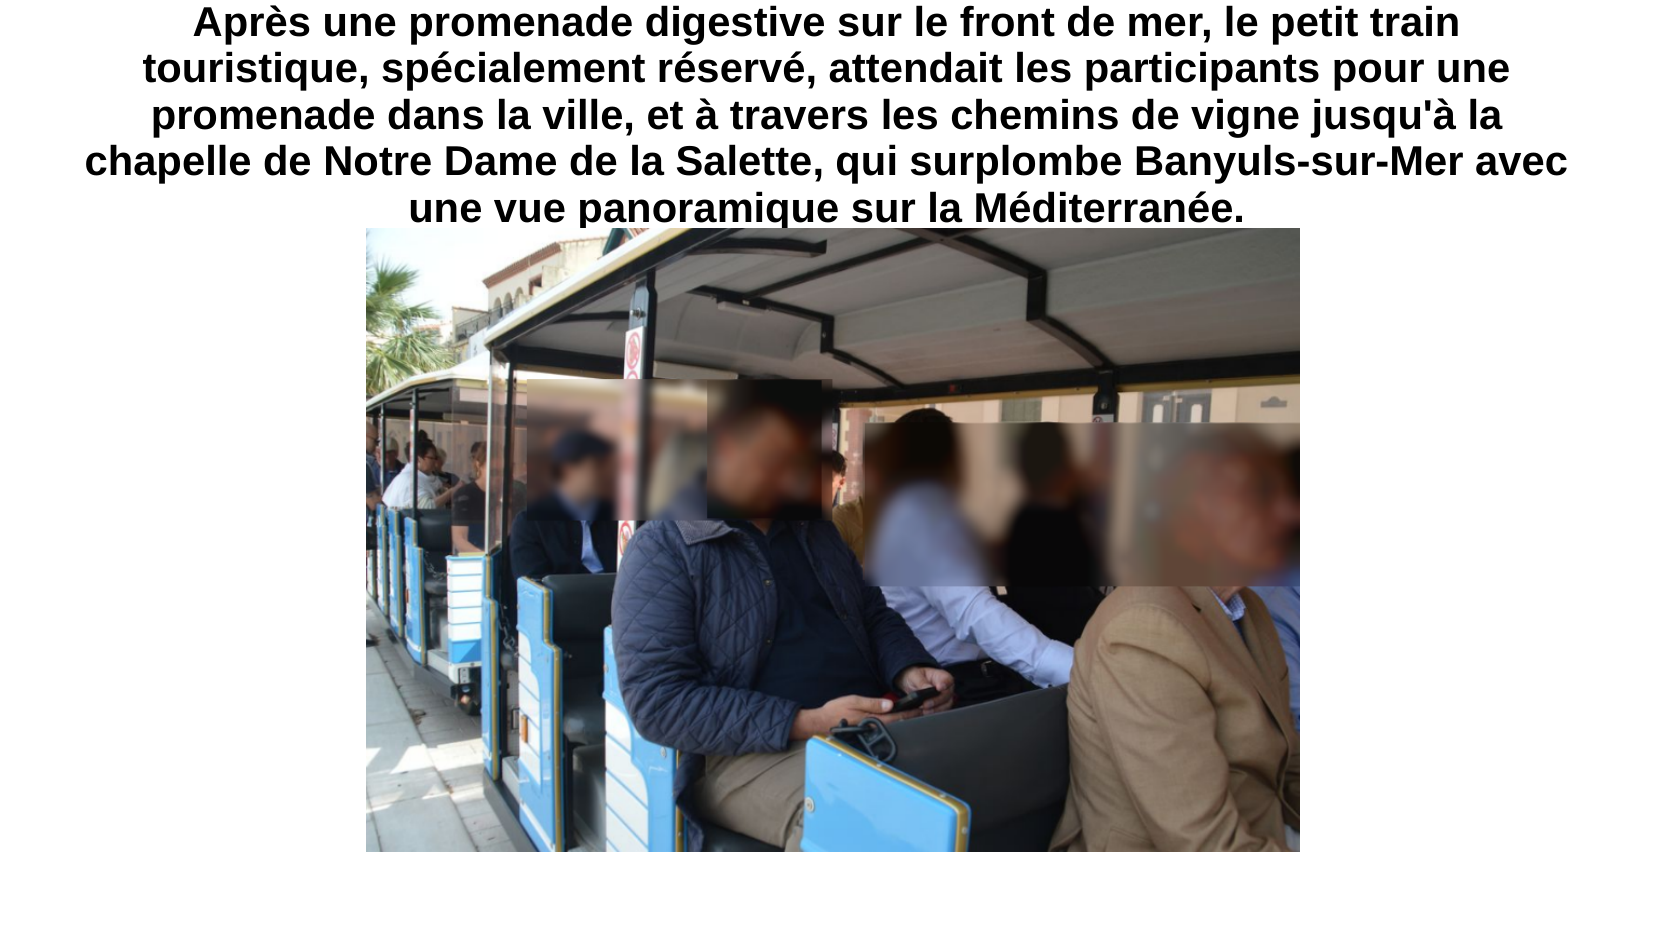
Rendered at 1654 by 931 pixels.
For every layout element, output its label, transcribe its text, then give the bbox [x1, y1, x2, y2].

title Après une promenade digestive sur le front de mer, le petit train touristique, spécialement réservé, attendait les participants pour une promenade dans la ville, et à travers les chemins de vigne jusqu'à la chapelle de Notre Dame de la Salette, qui surplombe Banyuls-sur-Mer avec une vue panoramique sur la Méditerranée. [82, 0, 1571, 231]
picture [366, 228, 1300, 852]
